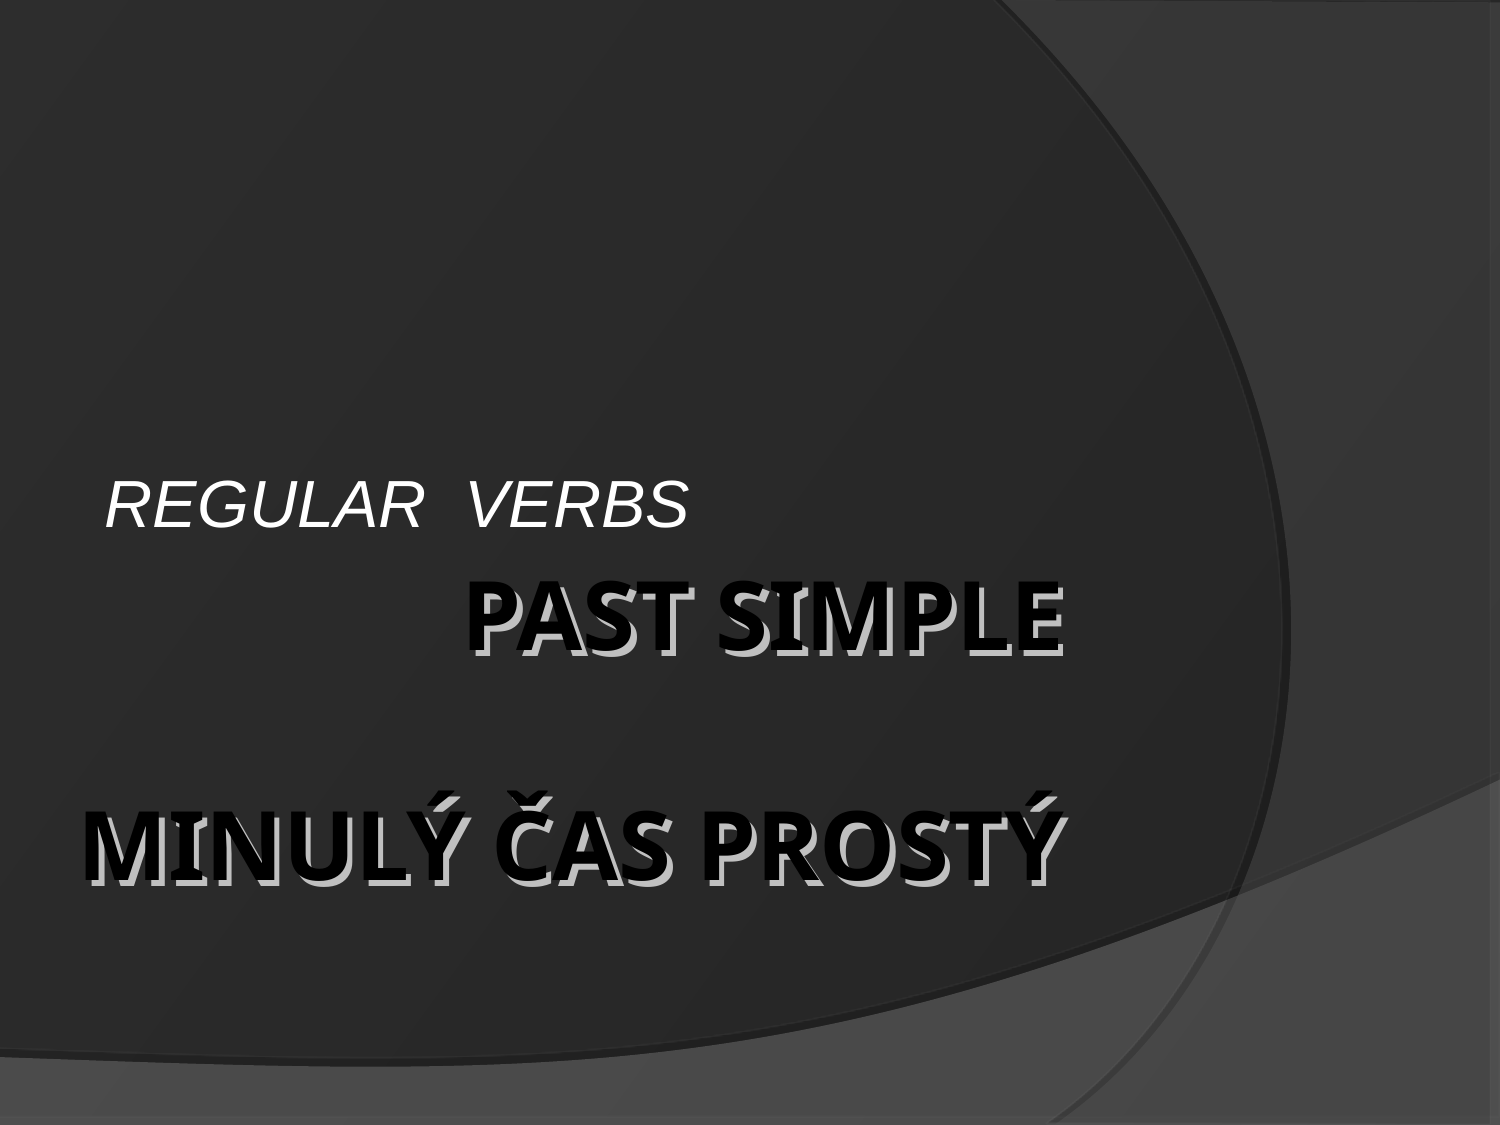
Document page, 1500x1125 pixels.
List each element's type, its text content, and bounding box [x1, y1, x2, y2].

title PAST SIMPLE minulý čas prostý [70, 547, 1134, 925]
subtitle REGULAR VERBS [71, 253, 1135, 541]
